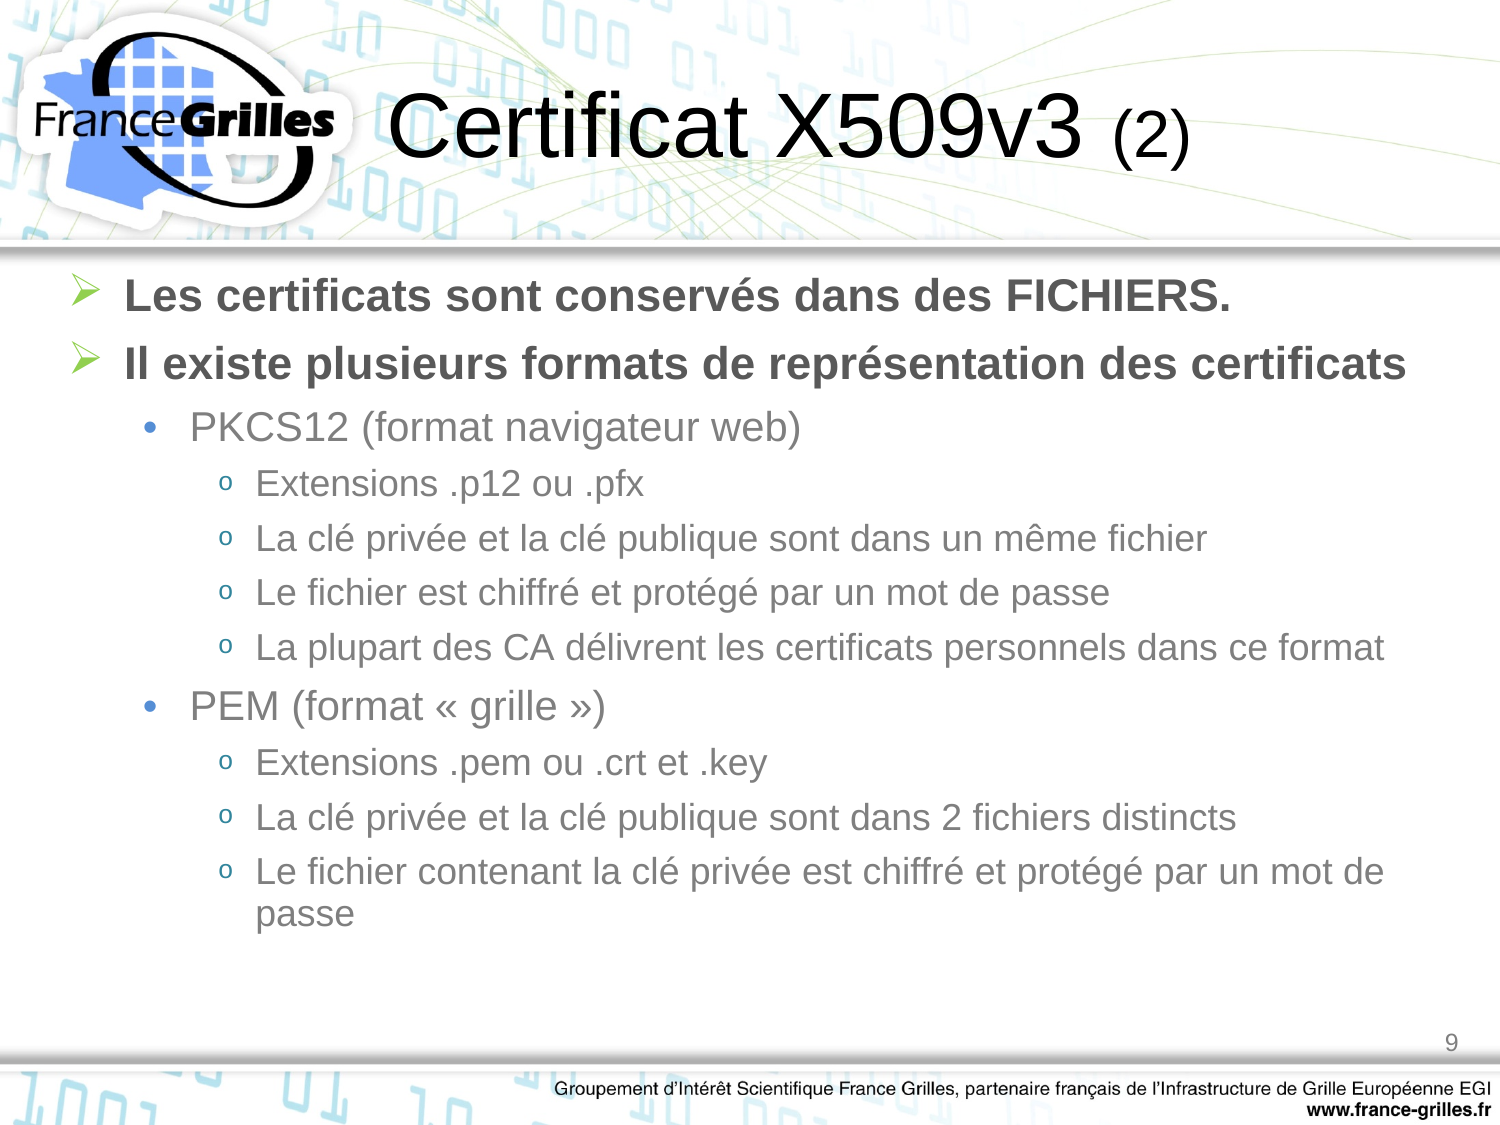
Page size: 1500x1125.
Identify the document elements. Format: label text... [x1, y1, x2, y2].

picture [0, 0, 1500, 1125]
title Certificat X509v3 (2) [372, 7, 1459, 244]
list Les certificats sont conservés dans des FICHIERS. Il existe plusieurs formats de représentation des certificats PKCS12 (format navigateur web) Extensions .p12 ou .pfx La clé privée et la clé publique sont dans un même fichier Le fichier est chiffré et protégé par un mot de passe La plupart des CA délivrent les certificats personnels dans ce format PEM (format « grille ») Extensions .pem ou .crt et .key La clé privée et la clé publique sont dans 2 fichiers distincts Le fichier contenant la clé privée est chiffré et protégé par un mot de passe [53, 262, 1459, 1024]
